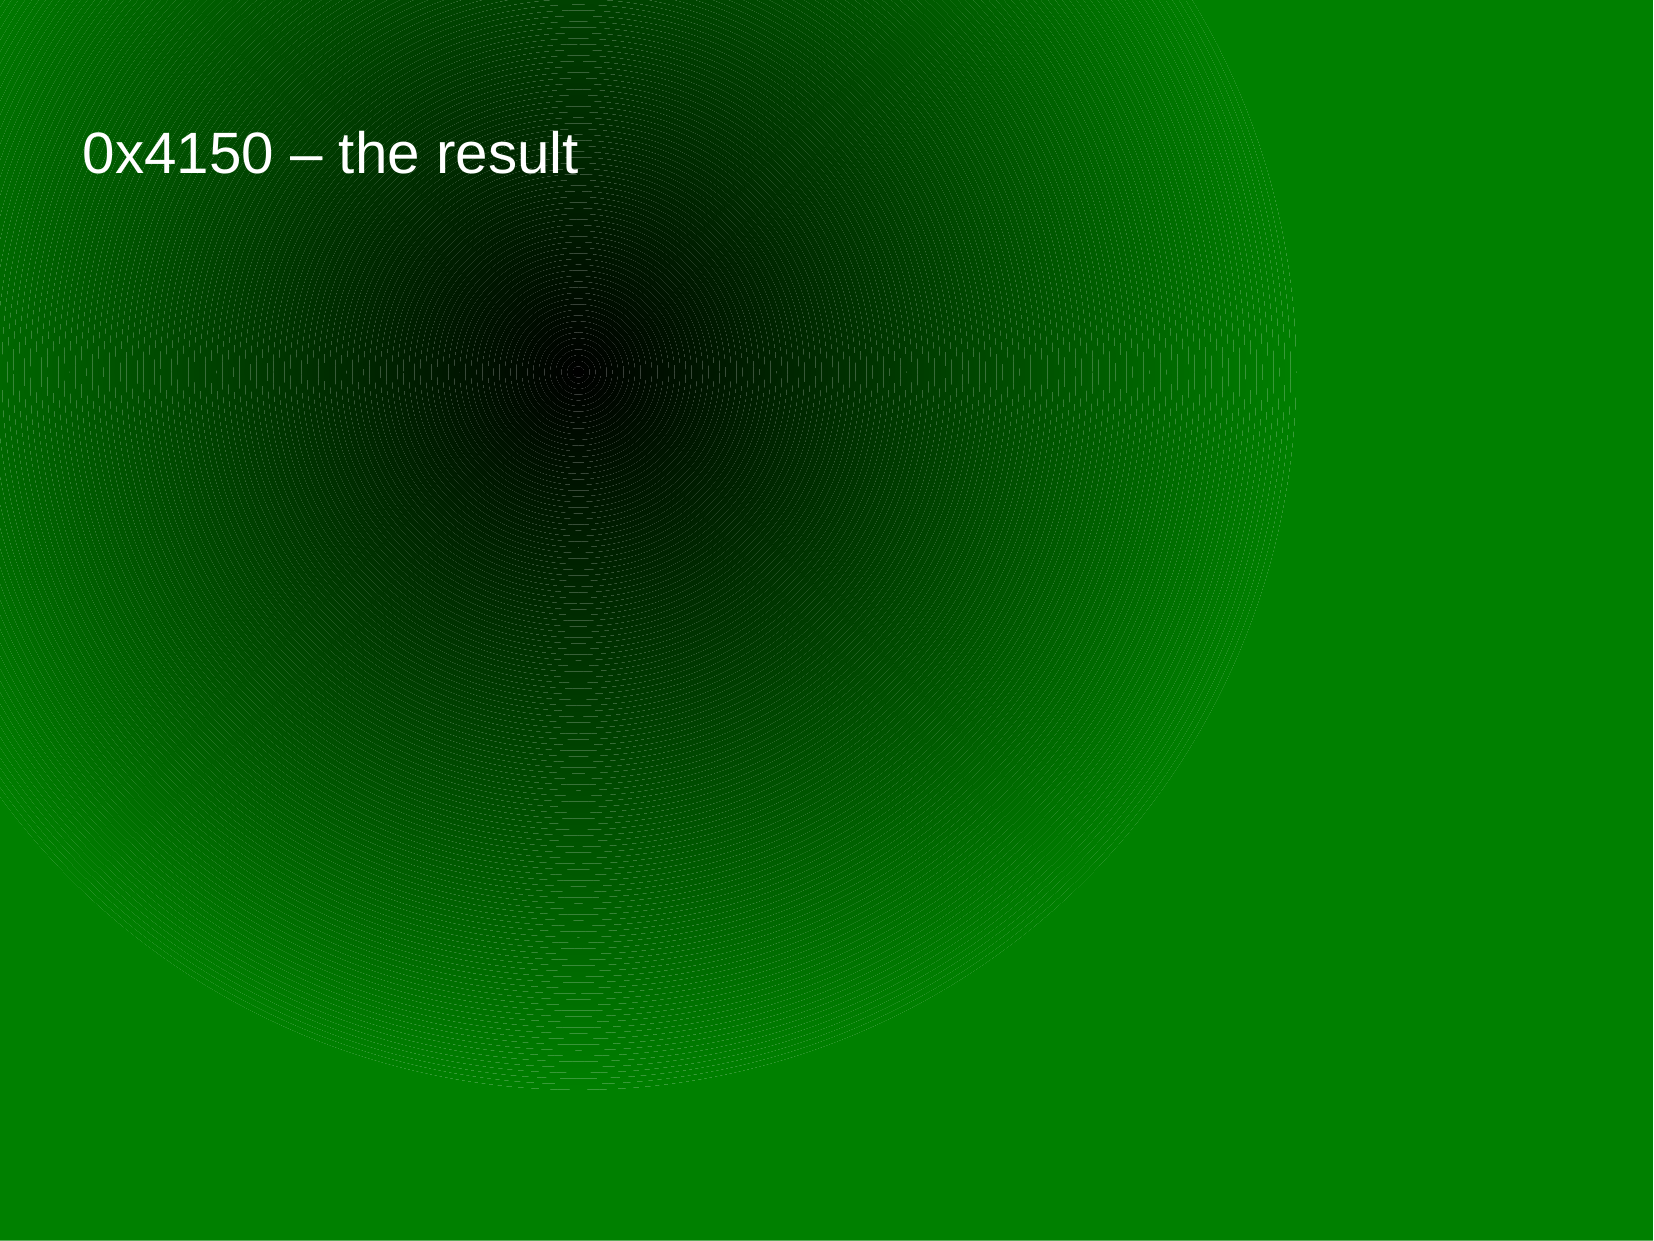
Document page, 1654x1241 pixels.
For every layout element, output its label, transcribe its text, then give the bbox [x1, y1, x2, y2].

title 0x4150 – the result [82, 49, 1571, 257]
